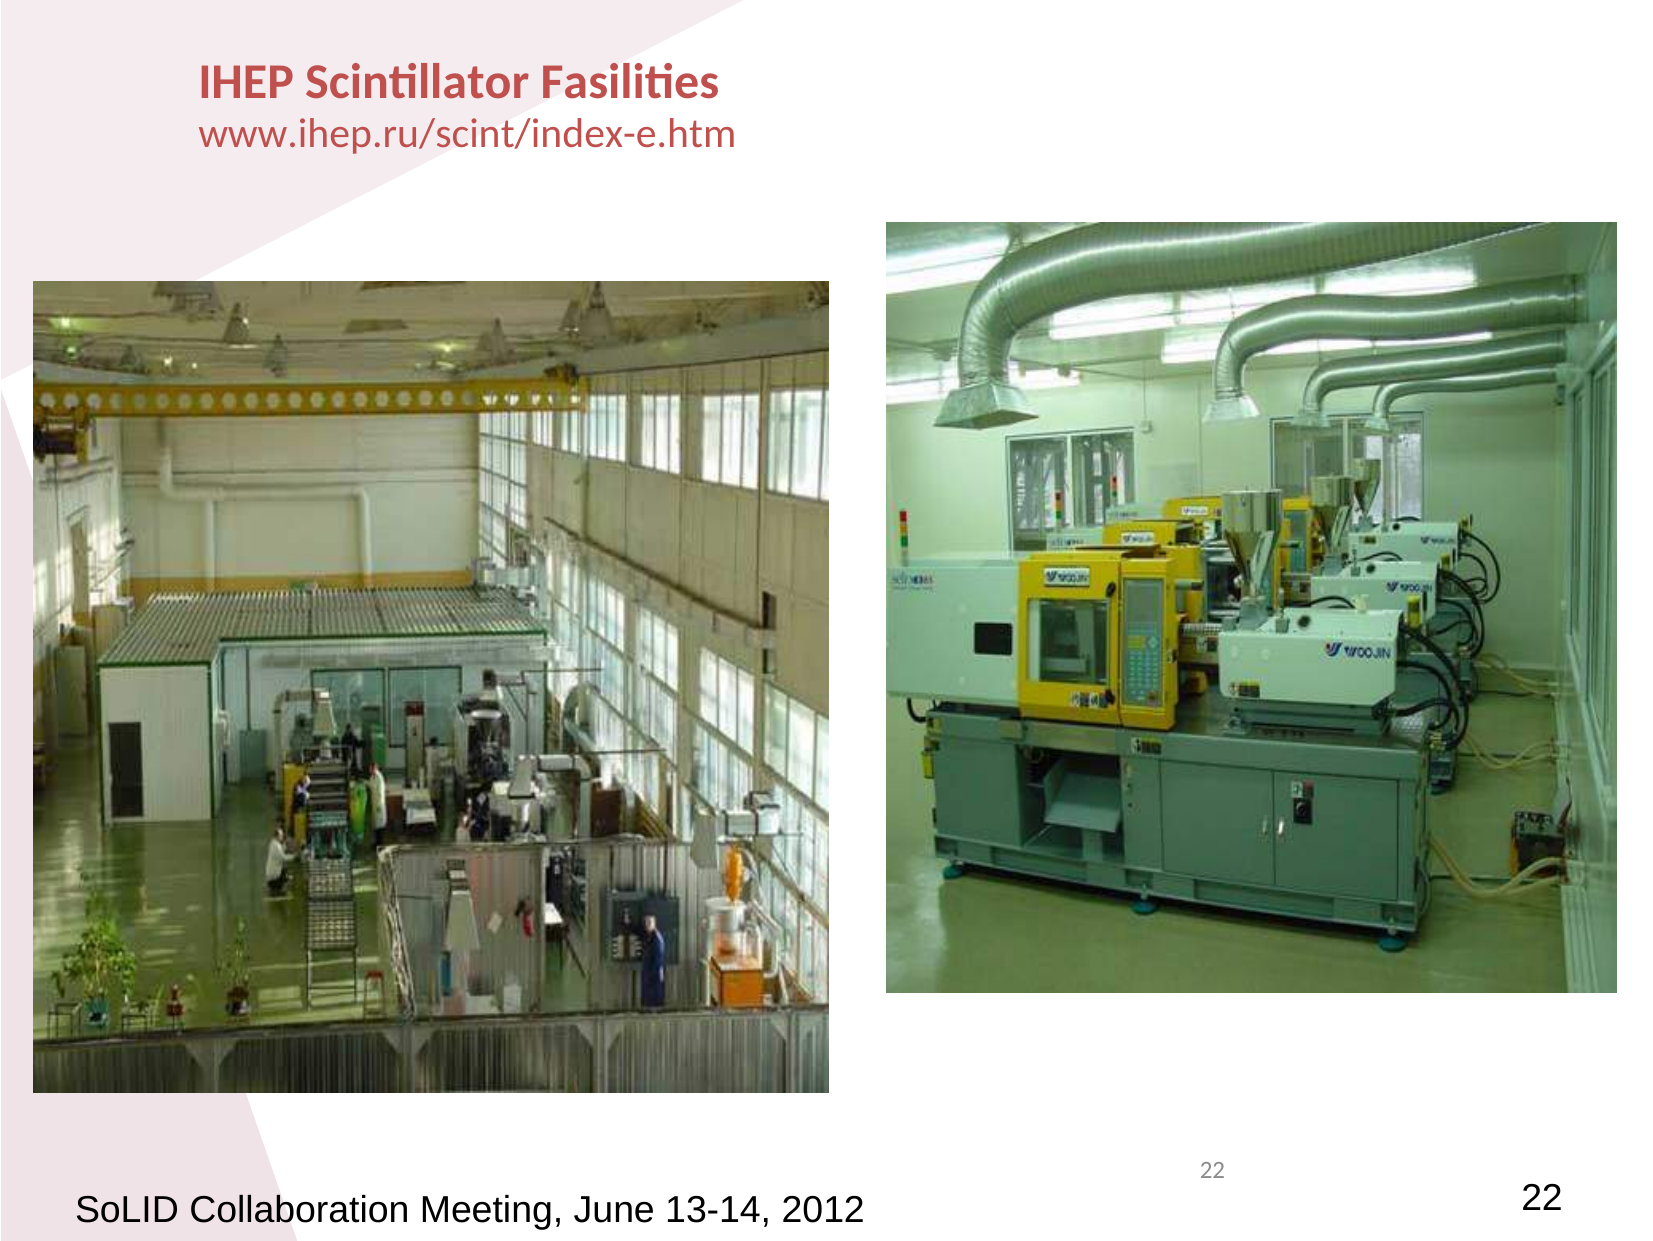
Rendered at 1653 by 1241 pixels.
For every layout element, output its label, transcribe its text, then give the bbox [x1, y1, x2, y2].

text_box <number> [1185, 1149, 1571, 1216]
picture [33, 281, 829, 1093]
text_box IHEP Scintillator Fasilities www.ihep.ru/scint/index-e.htm [183, 47, 1536, 165]
picture [886, 222, 1617, 993]
